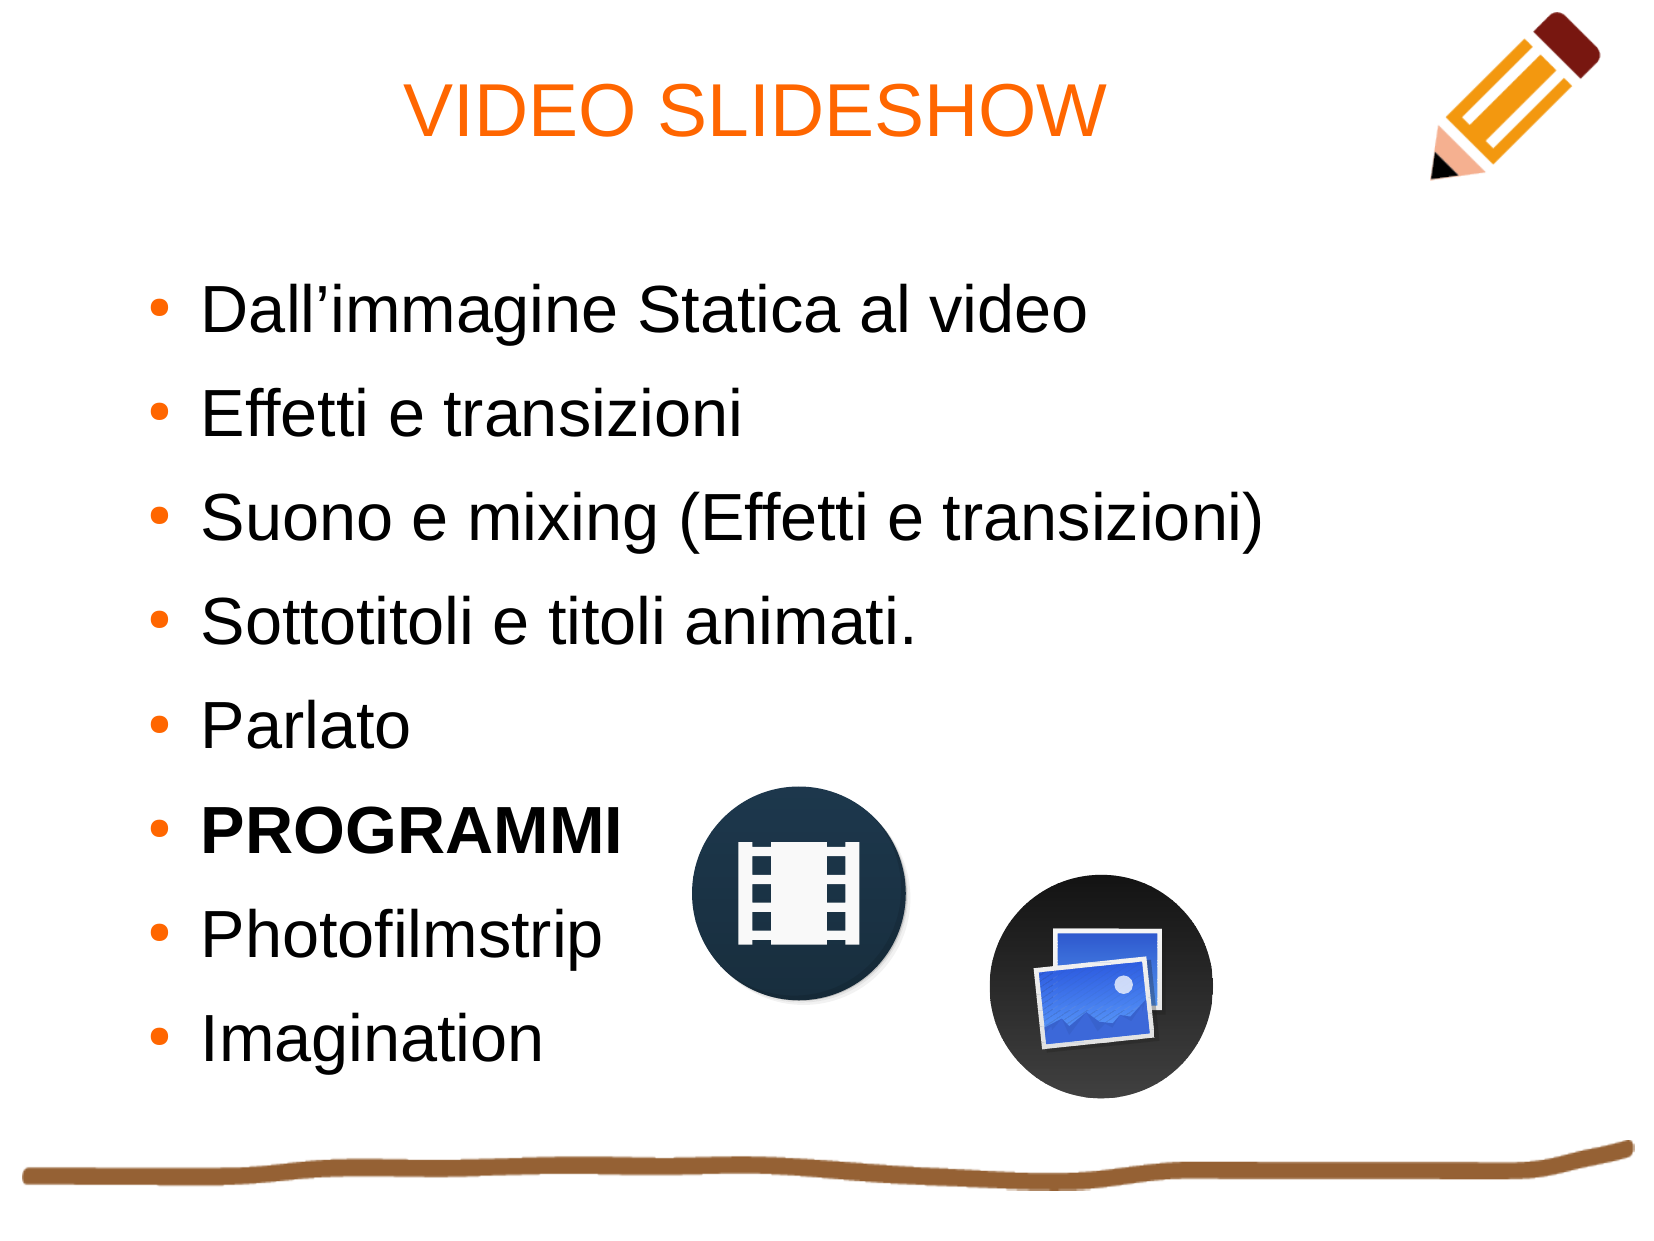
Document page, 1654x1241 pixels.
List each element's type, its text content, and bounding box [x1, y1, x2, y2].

picture [1430, 12, 1601, 181]
title VIDEO SLIDESHOW [82, 49, 1430, 172]
picture [685, 779, 913, 1008]
picture [980, 865, 1223, 1108]
picture [22, 1140, 1635, 1191]
list Dall’immagine Statica al video Effetti e transizioni Suono e mixing (Effetti e transizioni) Sottotitoli e titoli animati. Parlato PROGRAMMI Photofilmstrip Imagination [129, 271, 1619, 1103]
